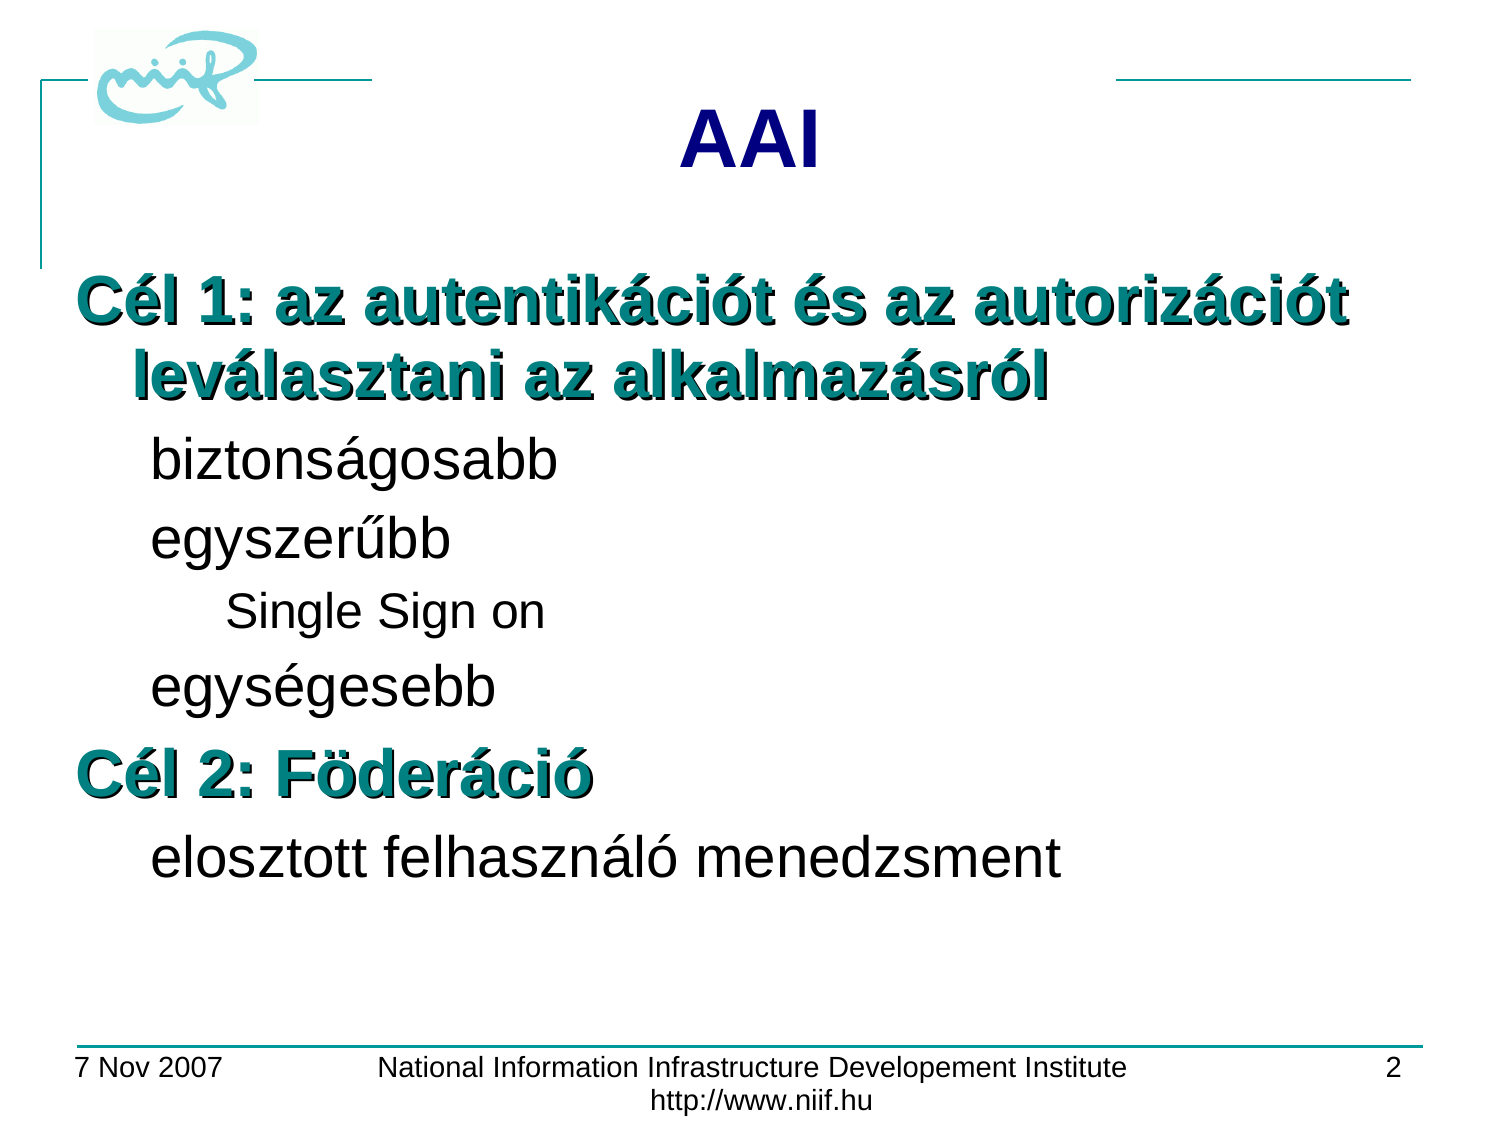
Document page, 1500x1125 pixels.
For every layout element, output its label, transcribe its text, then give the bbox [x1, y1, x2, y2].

list Cél 1: az autentikációt és az autorizációt leválasztani az alkalmazásról biztonságosabb egyszerűbb Single Sign on egységesebb Cél 2: Föderáció elosztott felhasználó menedzsment [75, 262, 1426, 991]
picture [94, 29, 259, 45]
title AAI [75, 45, 1426, 233]
